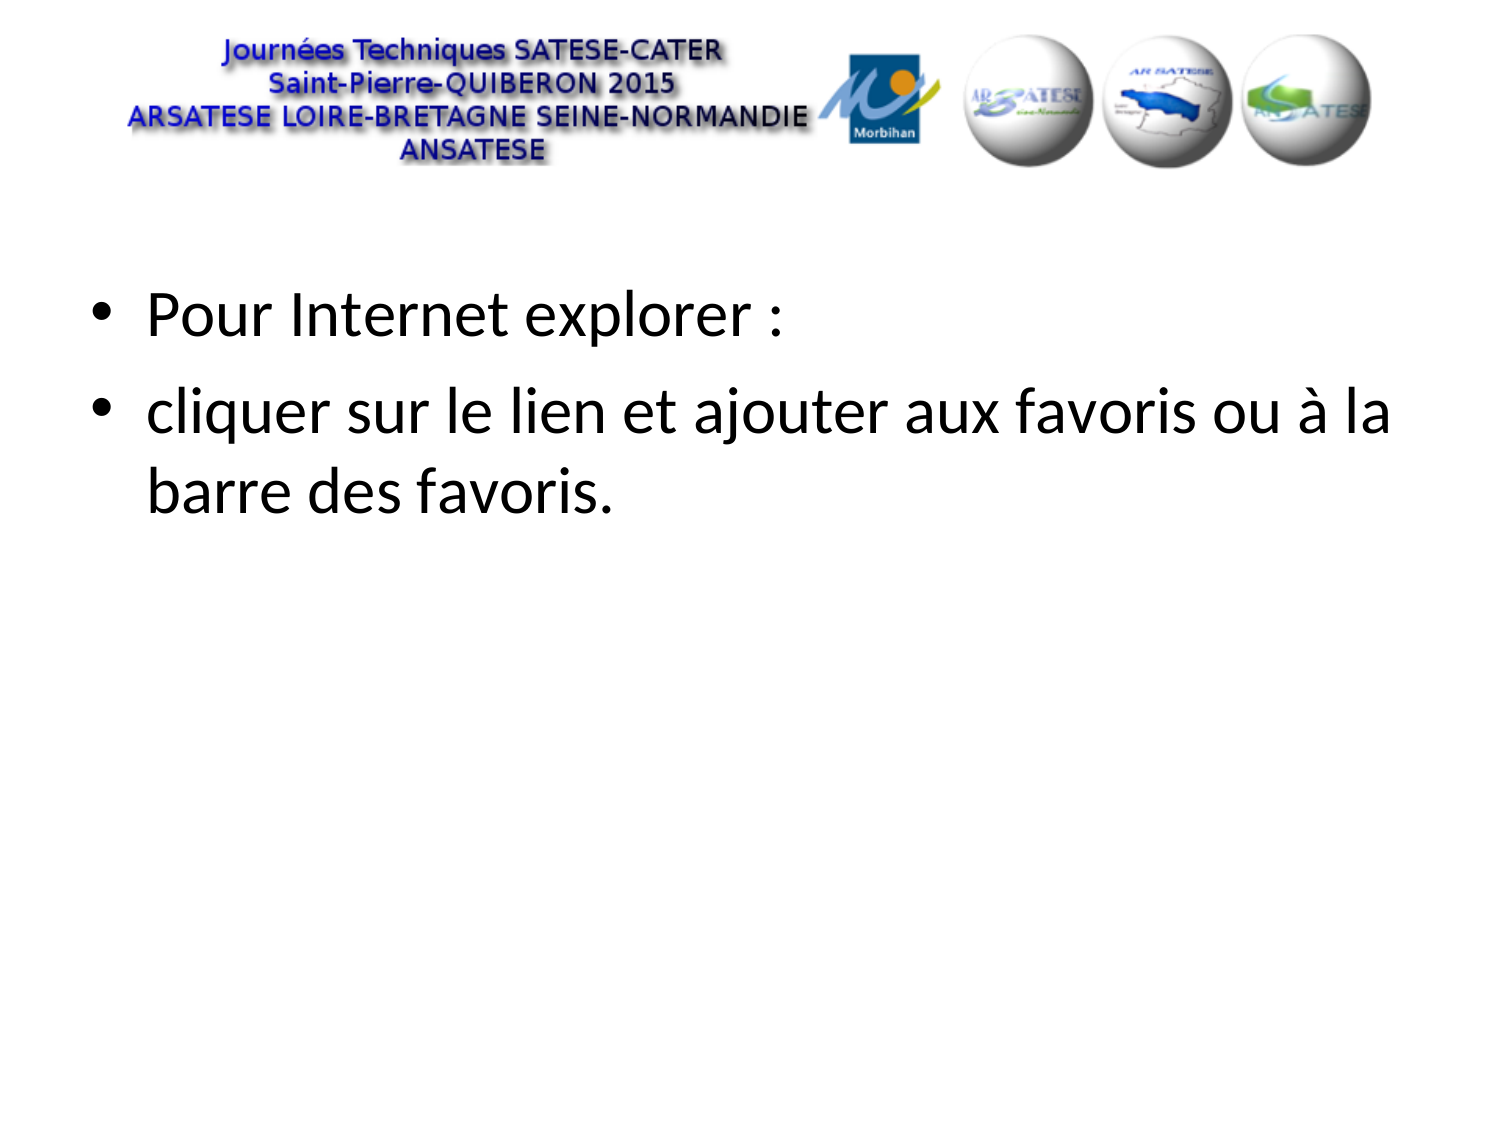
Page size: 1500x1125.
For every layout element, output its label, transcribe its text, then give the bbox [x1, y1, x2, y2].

list Pour Internet explorer : cliquer sur le lien et ajouter aux favoris ou à la barre des favoris. [75, 262, 1426, 551]
picture [123, 30, 1389, 174]
